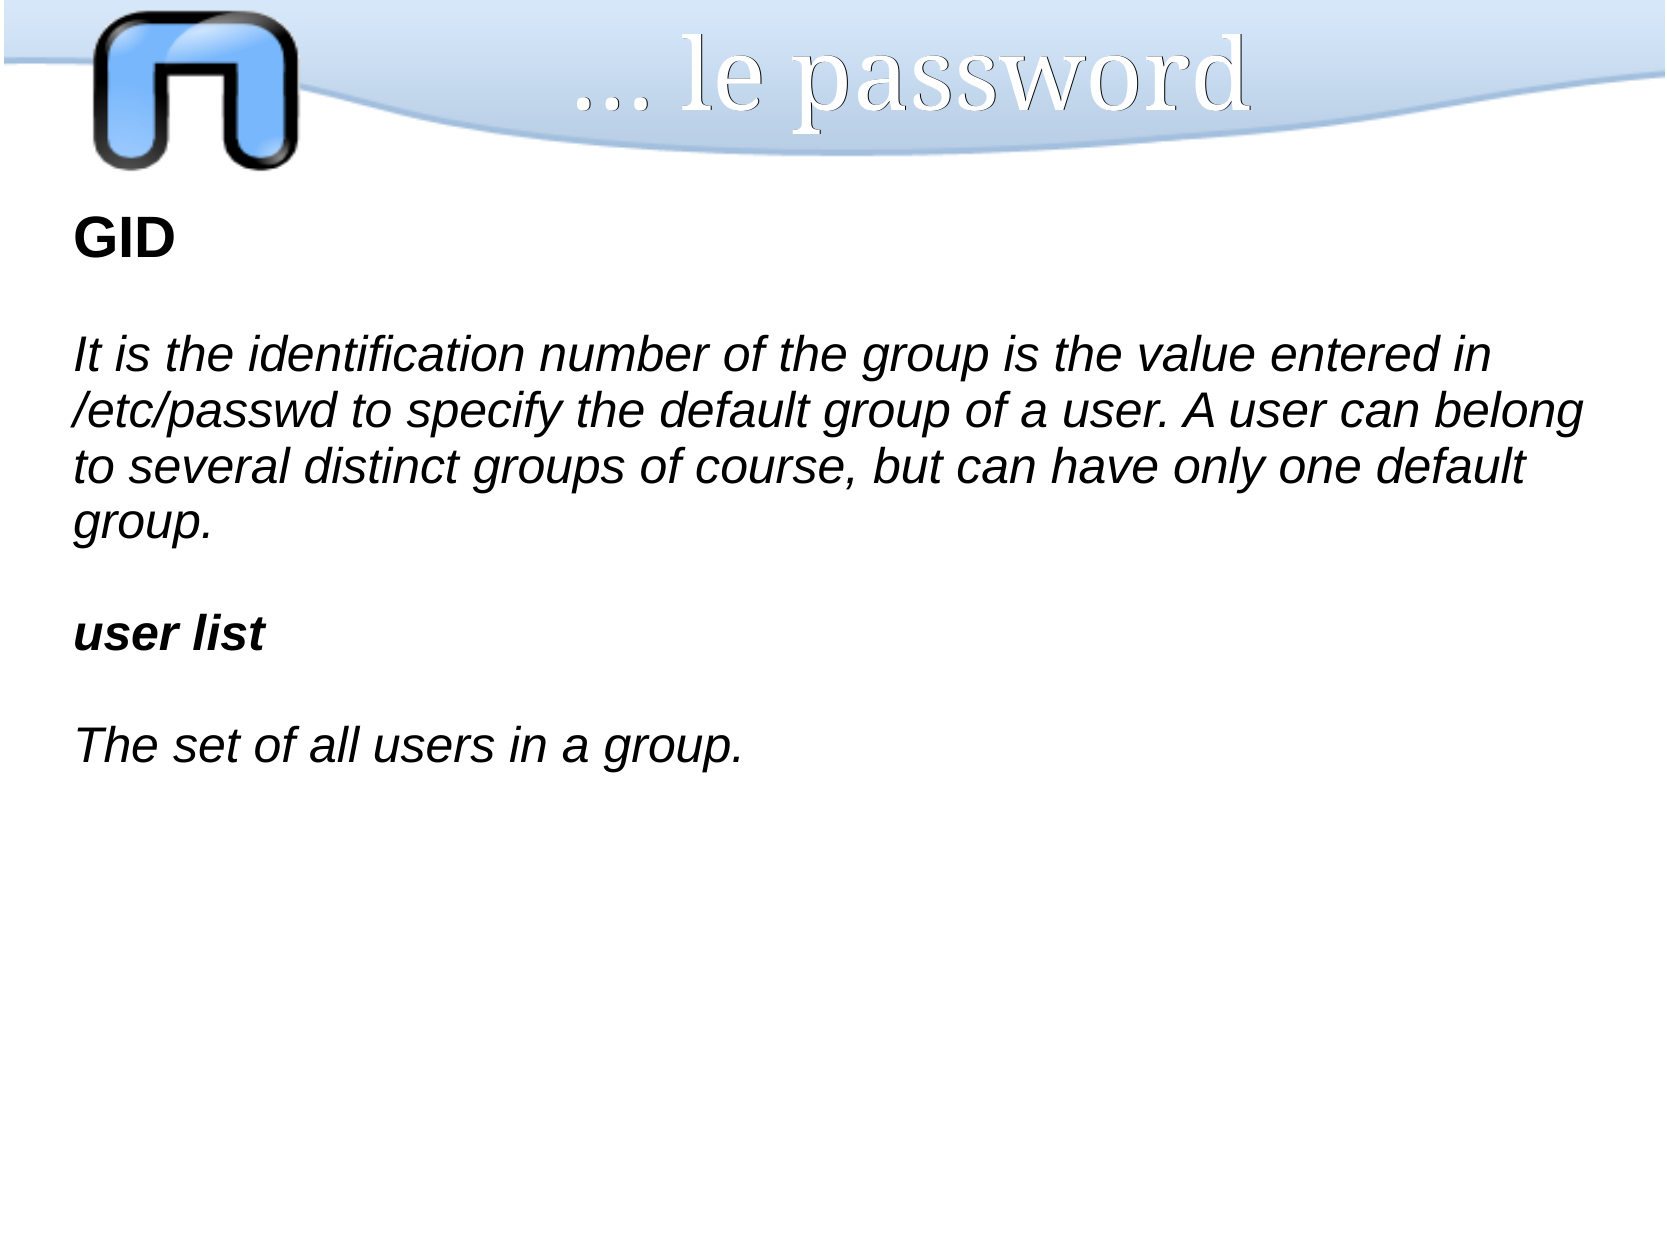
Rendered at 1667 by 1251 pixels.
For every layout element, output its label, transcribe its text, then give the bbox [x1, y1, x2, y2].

list GID It is the identification number of the group is the value entered in /etc/passwd to specify the default group of a user. A user can belong to several distinct groups of course, but can have only one default group. user list The set of all users in a group. [66, 209, 1636, 1042]
text_box … le password [555, 0, 1609, 267]
picture [0, 0, 1667, 1251]
